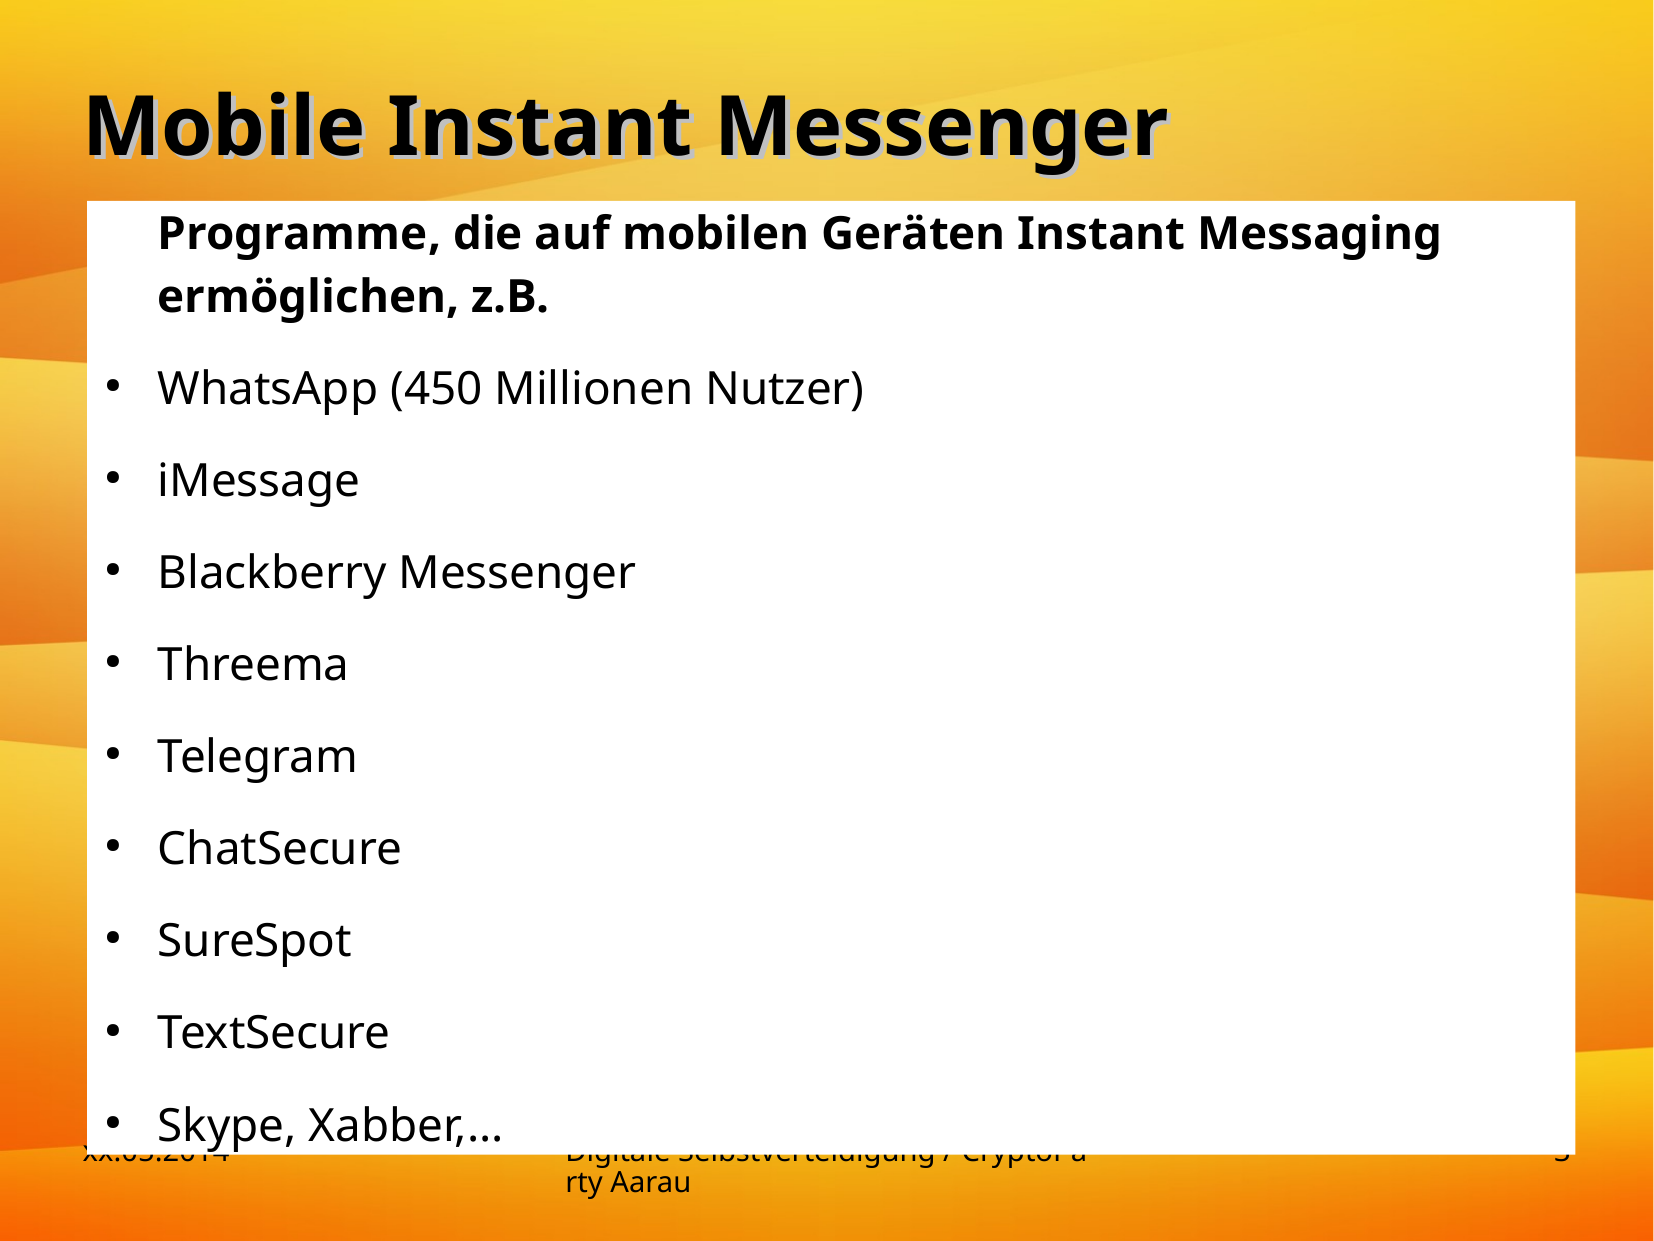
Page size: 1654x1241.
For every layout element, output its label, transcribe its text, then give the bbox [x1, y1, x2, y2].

title Mobile Instant Messenger [82, 68, 1571, 291]
list Programme, die auf mobilen Geräten Instant Messaging ermöglichen, z.B. WhatsApp (450 Millionen Nutzer) iMessage Blackberry Messenger Threema Telegram ChatSecure SureSpot TextSecure Skype, Xabber,... [87, 200, 1576, 1111]
picture [0, 0, 1654, 1241]
